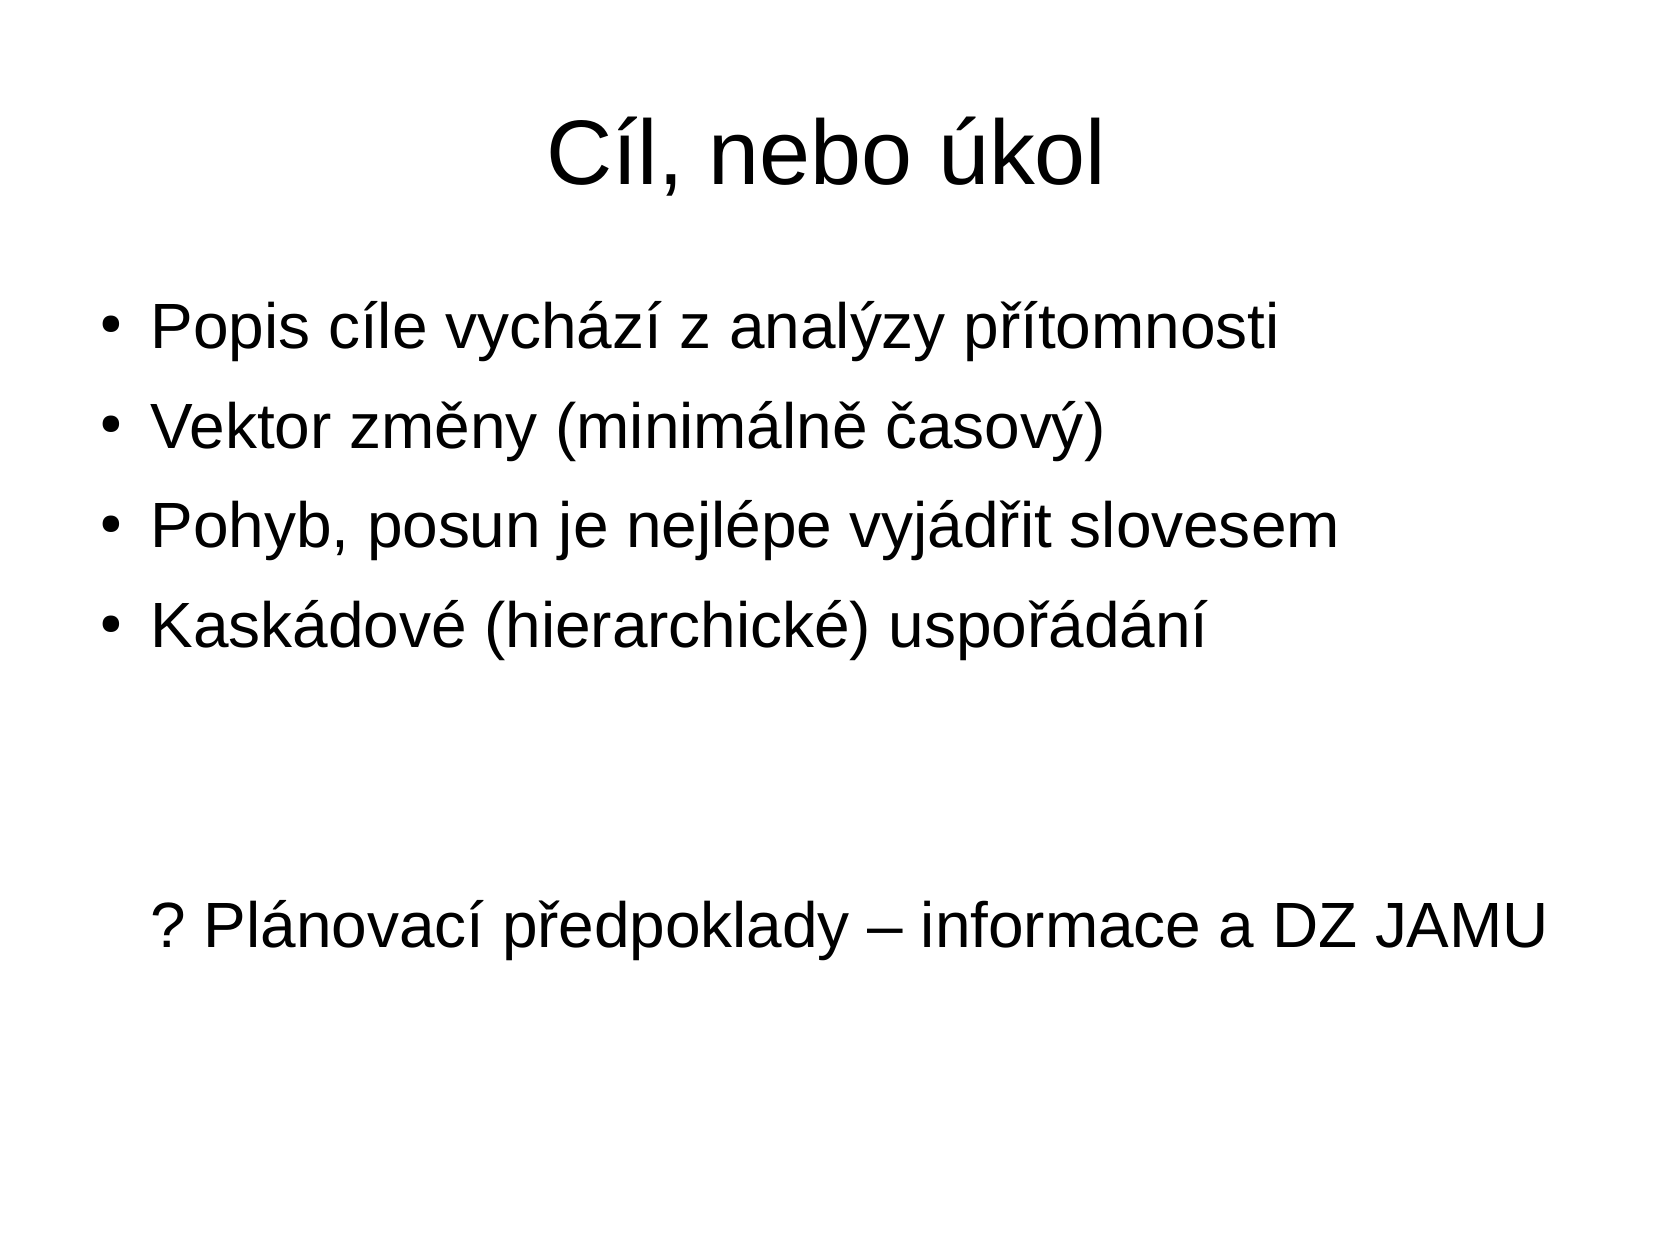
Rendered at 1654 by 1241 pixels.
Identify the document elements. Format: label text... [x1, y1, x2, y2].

list Popis cíle vychází z analýzy přítomnosti Vektor změny (minimálně časový) Pohyb, posun je nejlépe vyjádřit slovesem Kaskádové (hierarchické) uspořádání ? Plánovací předpoklady – informace a DZ JAMU [82, 290, 1571, 1010]
title Cíl, nebo úkol [82, 49, 1571, 257]
